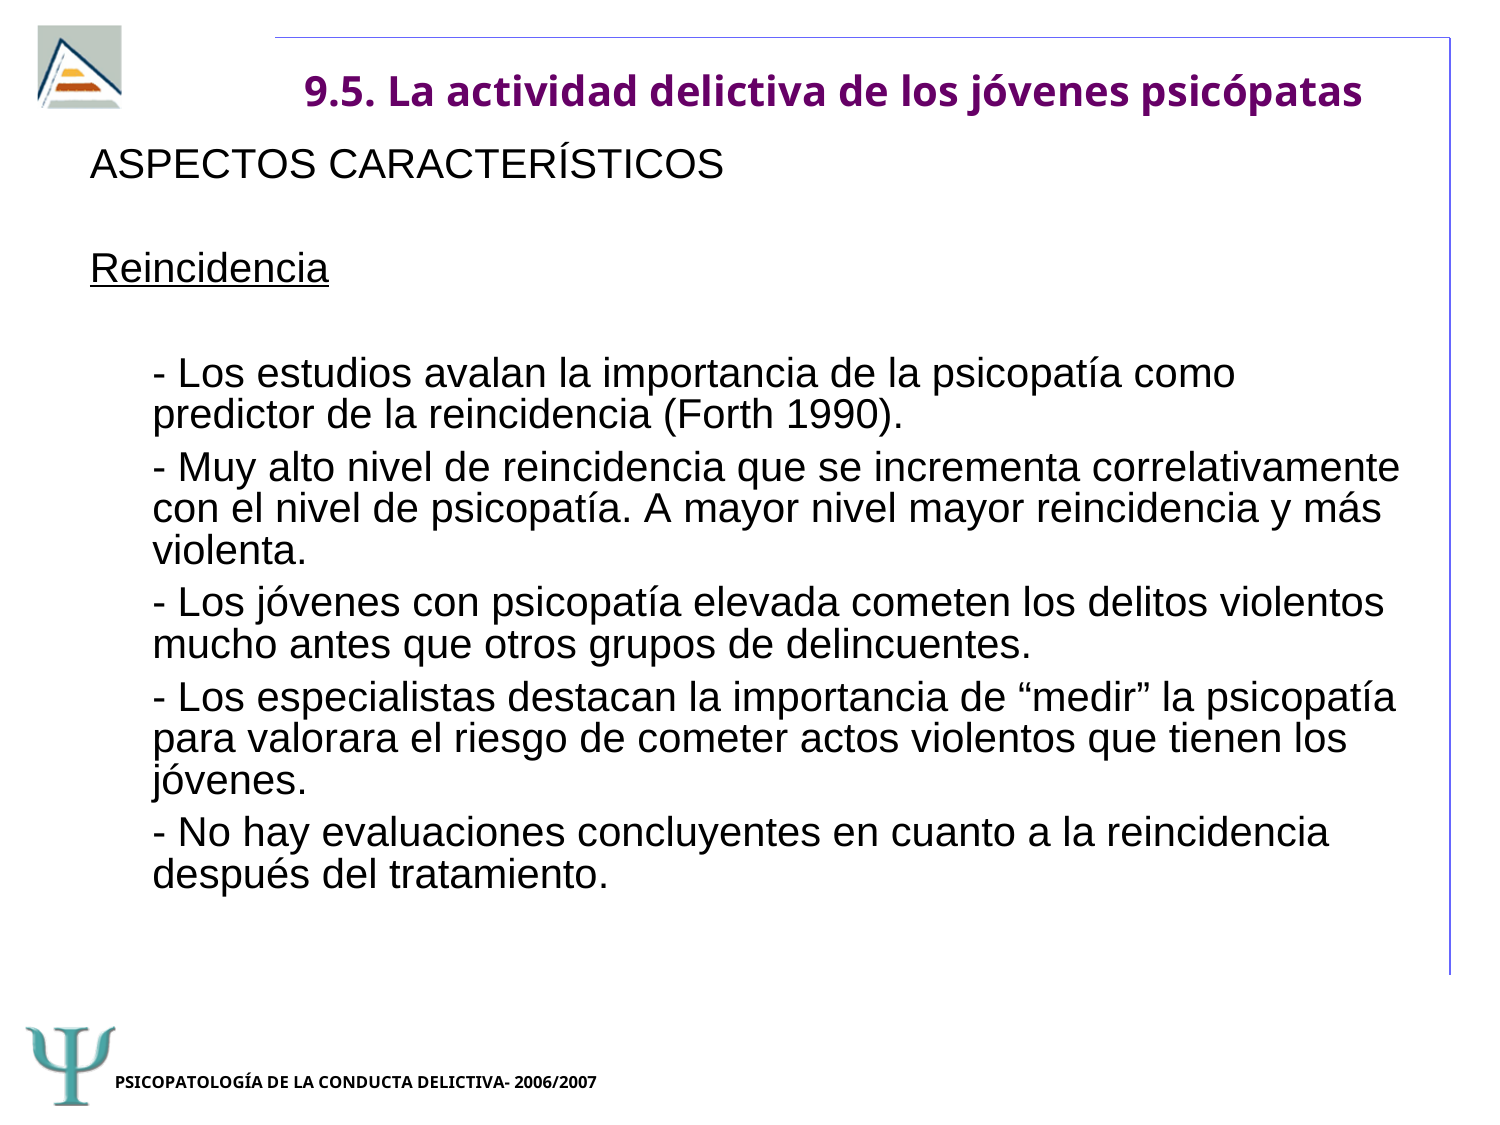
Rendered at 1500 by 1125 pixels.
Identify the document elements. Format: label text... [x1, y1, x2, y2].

title 9.5. La actividad delictiva de los jóvenes psicópatas [265, 50, 1404, 130]
picture [37, 24, 122, 109]
list ASPECTOS CARACTERÍSTICOS Reincidencia - Los estudios avalan la importancia de la psicopatía como predictor de la reincidencia (Forth 1990). - Muy alto nivel de reincidencia que se incrementa correlativamente con el nivel de psicopatía. A mayor nivel mayor reincidencia y más violenta. - Los jóvenes con psicopatía elevada cometen los delitos violentos mucho antes que otros grupos de delincuentes. - Los especialistas destacan la importancia de “medir” la psicopatía para valorara el riesgo de cometer actos violentos que tienen los jóvenes. - No hay evaluaciones concluyentes en cuanto a la reincidencia después del tratamiento. [75, 137, 1426, 1125]
picture [24, 1024, 75, 1106]
